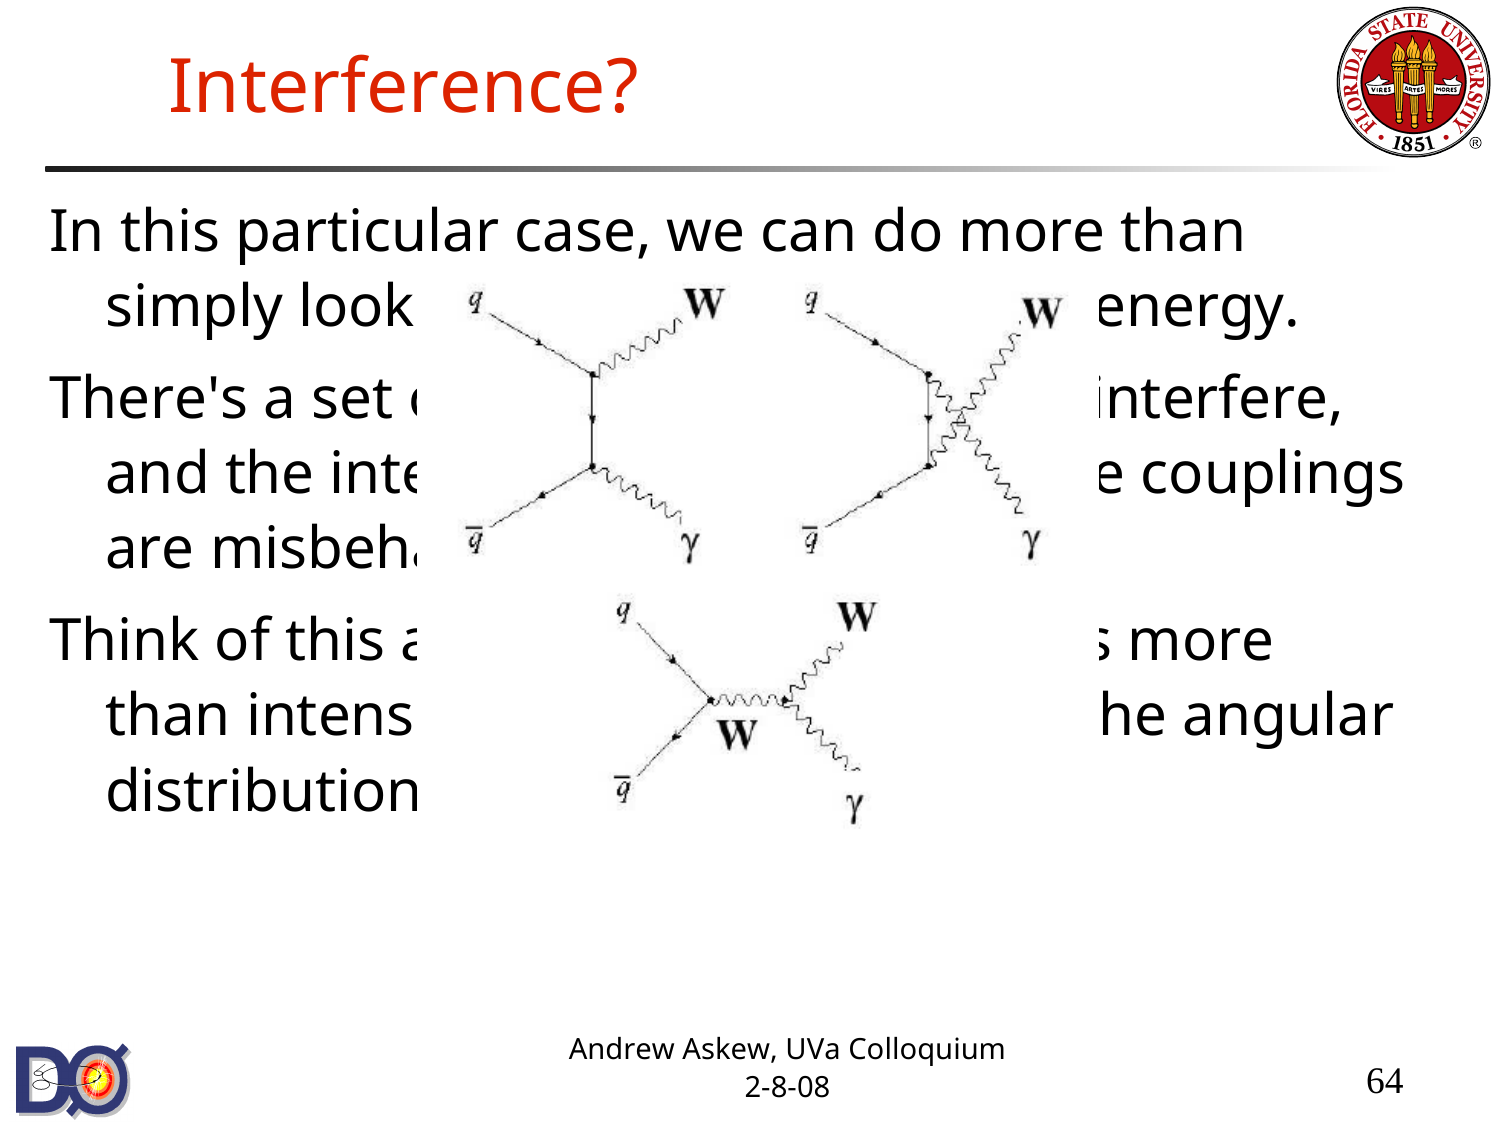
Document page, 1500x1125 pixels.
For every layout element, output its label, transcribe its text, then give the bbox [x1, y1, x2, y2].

picture [417, 263, 1099, 878]
picture [9, 1042, 134, 1122]
list In this particular case, we can do more than simply look at the boson transverse energy. There's a set of three diagrams which interfere, and the interference is BROKEN if the couplings are misbehaving. Think of this as interferometry: there's more than intensity to study, there's also the angular distribution. [49, 190, 1408, 974]
picture [1335, 5, 1492, 159]
title Interference? [168, 29, 1313, 137]
